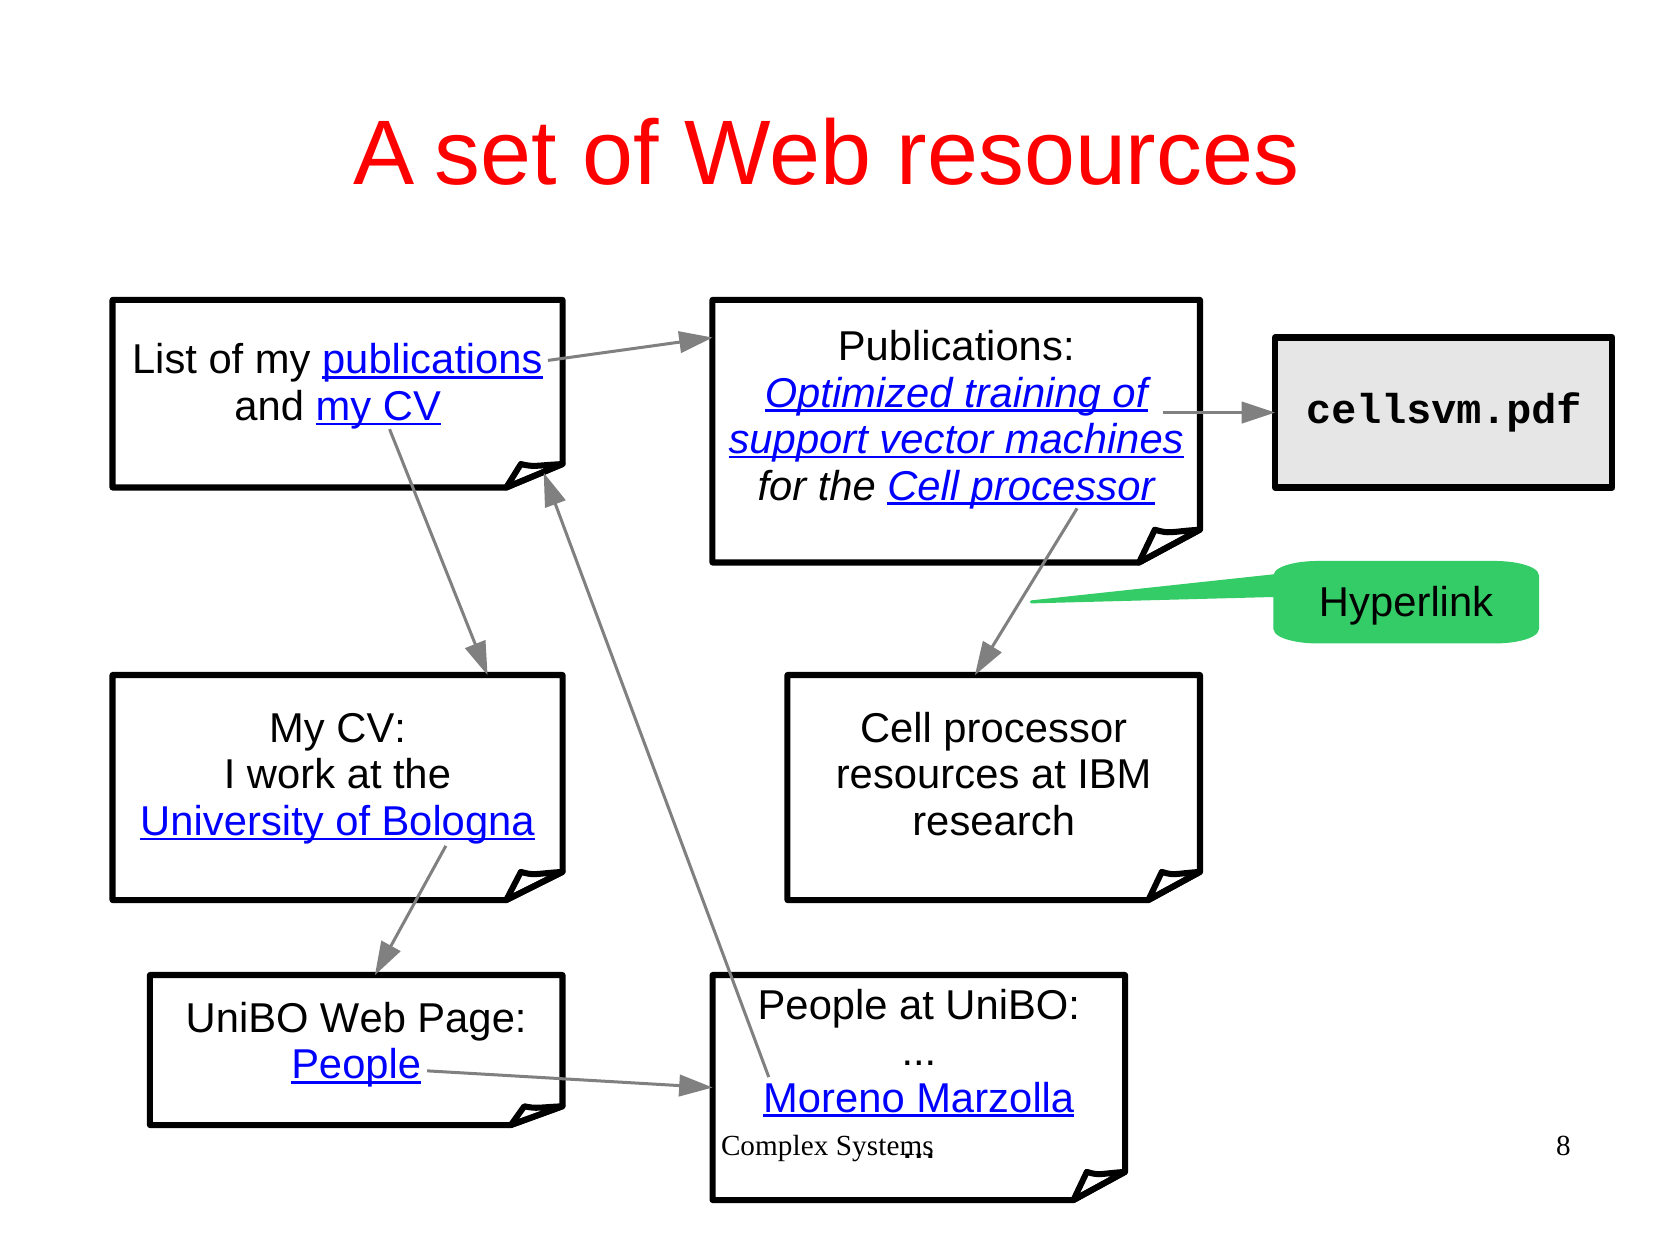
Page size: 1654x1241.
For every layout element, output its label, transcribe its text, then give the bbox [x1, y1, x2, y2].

text_box cellsvm.pdf [1274, 337, 1613, 488]
text_box Publications: Optimized training of support vector machines for the Cell processor [712, 299, 1201, 563]
text_box UniBO Web Page: People [149, 975, 563, 1126]
text_box My CV: I work at the University of Bologna [112, 675, 563, 901]
text_box People at UniBO: ... Moreno Marzolla ... [712, 975, 1126, 1201]
text_box List of my publications and my CV [112, 299, 563, 488]
title A set of Web resources [82, 49, 1571, 257]
text_box Cell processor resources at IBM research [787, 675, 1201, 901]
text_box Hyperlink [1031, 562, 1538, 642]
